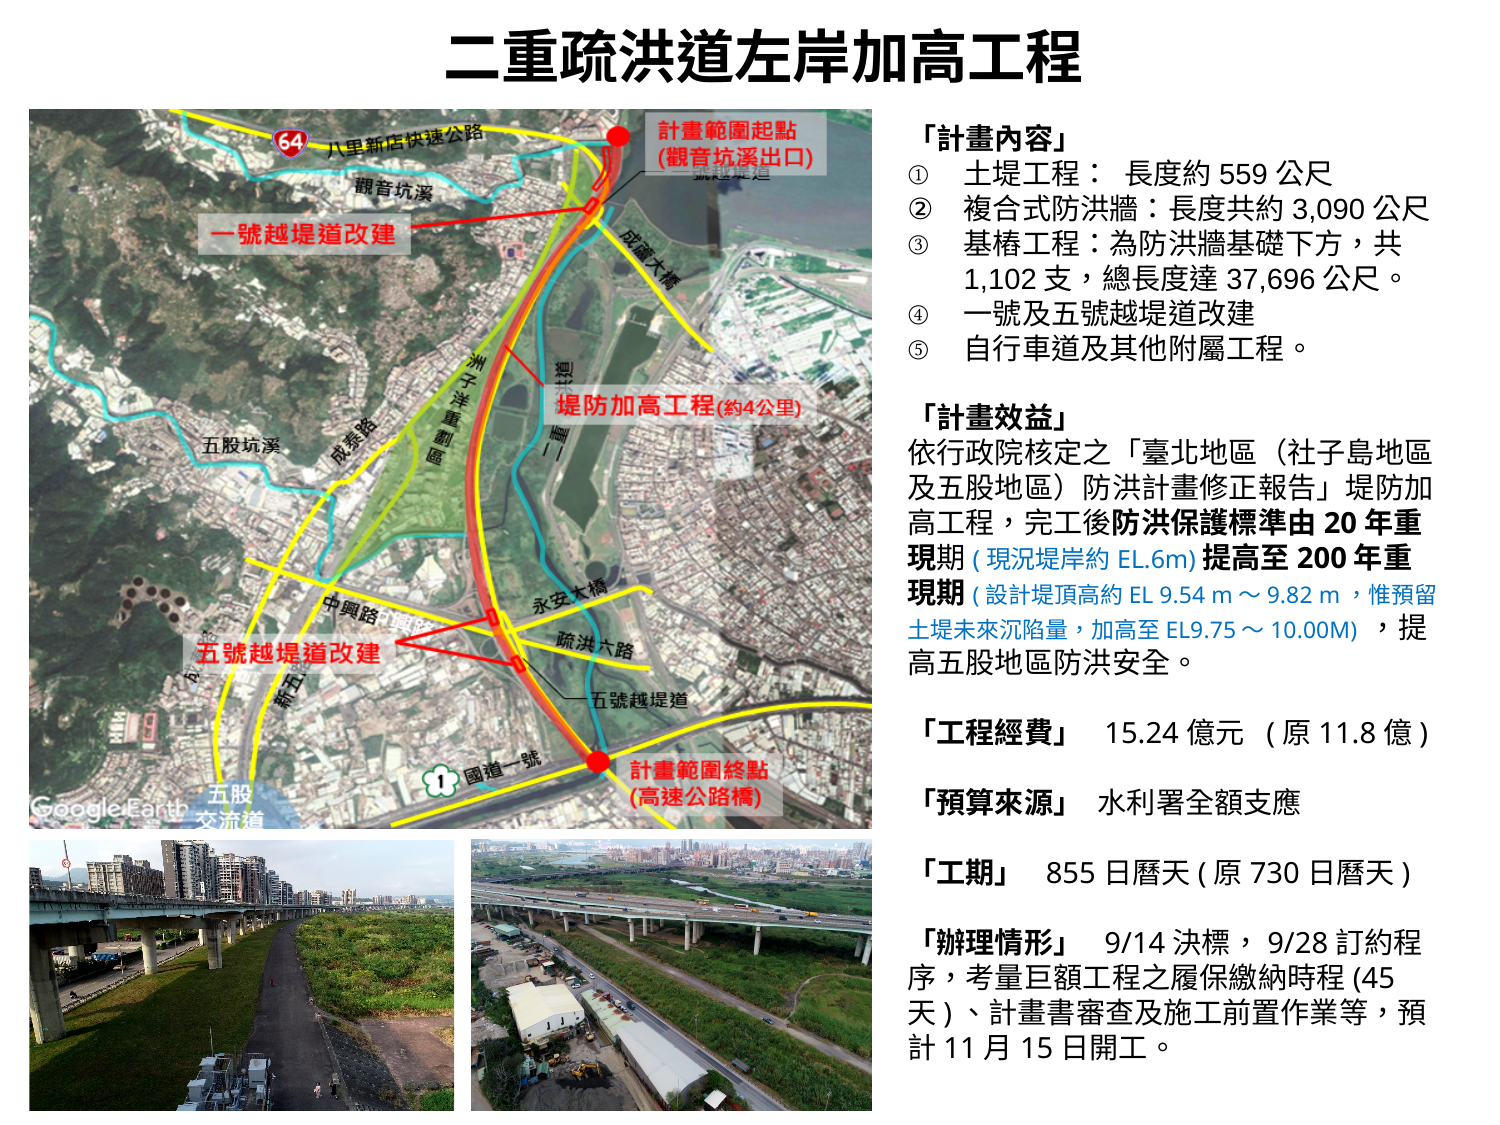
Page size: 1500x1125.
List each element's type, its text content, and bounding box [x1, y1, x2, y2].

picture [29, 840, 455, 1111]
picture [471, 839, 872, 1111]
text_box 「計畫內容」 土堤工程： 長度約559公尺 複合式防洪牆：長度共約3,090公尺 基樁工程：為防洪牆基礎下方，共1,102支，總長度達37,696公尺。 一號及五號越堤道改建 自行車道及其他附屬工程。 「計畫效益」 依行政院核定之「臺北地區（社子島地區及五股地區）防洪計畫修正報告」堤防加高工程，完工後防洪保護標準由20年重現期(現況堤岸約EL.6m)提高至200年重現期(設計堤頂高約EL 9.54 m～9.82 m，惟預留土堤未來沉陷量，加高至EL9.75～10.00M) ，提高五股地區防洪安全。 「工程經費」 15.24億元 (原11.8億) 「預算來源」 水利署全額支應 「工期」 855日曆天(原730日曆天) 「辦理情形」 9/14決標，9/28訂約程序，考量巨額工程之履保繳納時程(45天)、計畫書審查及施工前置作業等，預計11月15日開工。 [892, 112, 1455, 1107]
picture [29, 109, 872, 829]
title 二重疏洪道左岸加高工程 [428, 0, 1357, 99]
